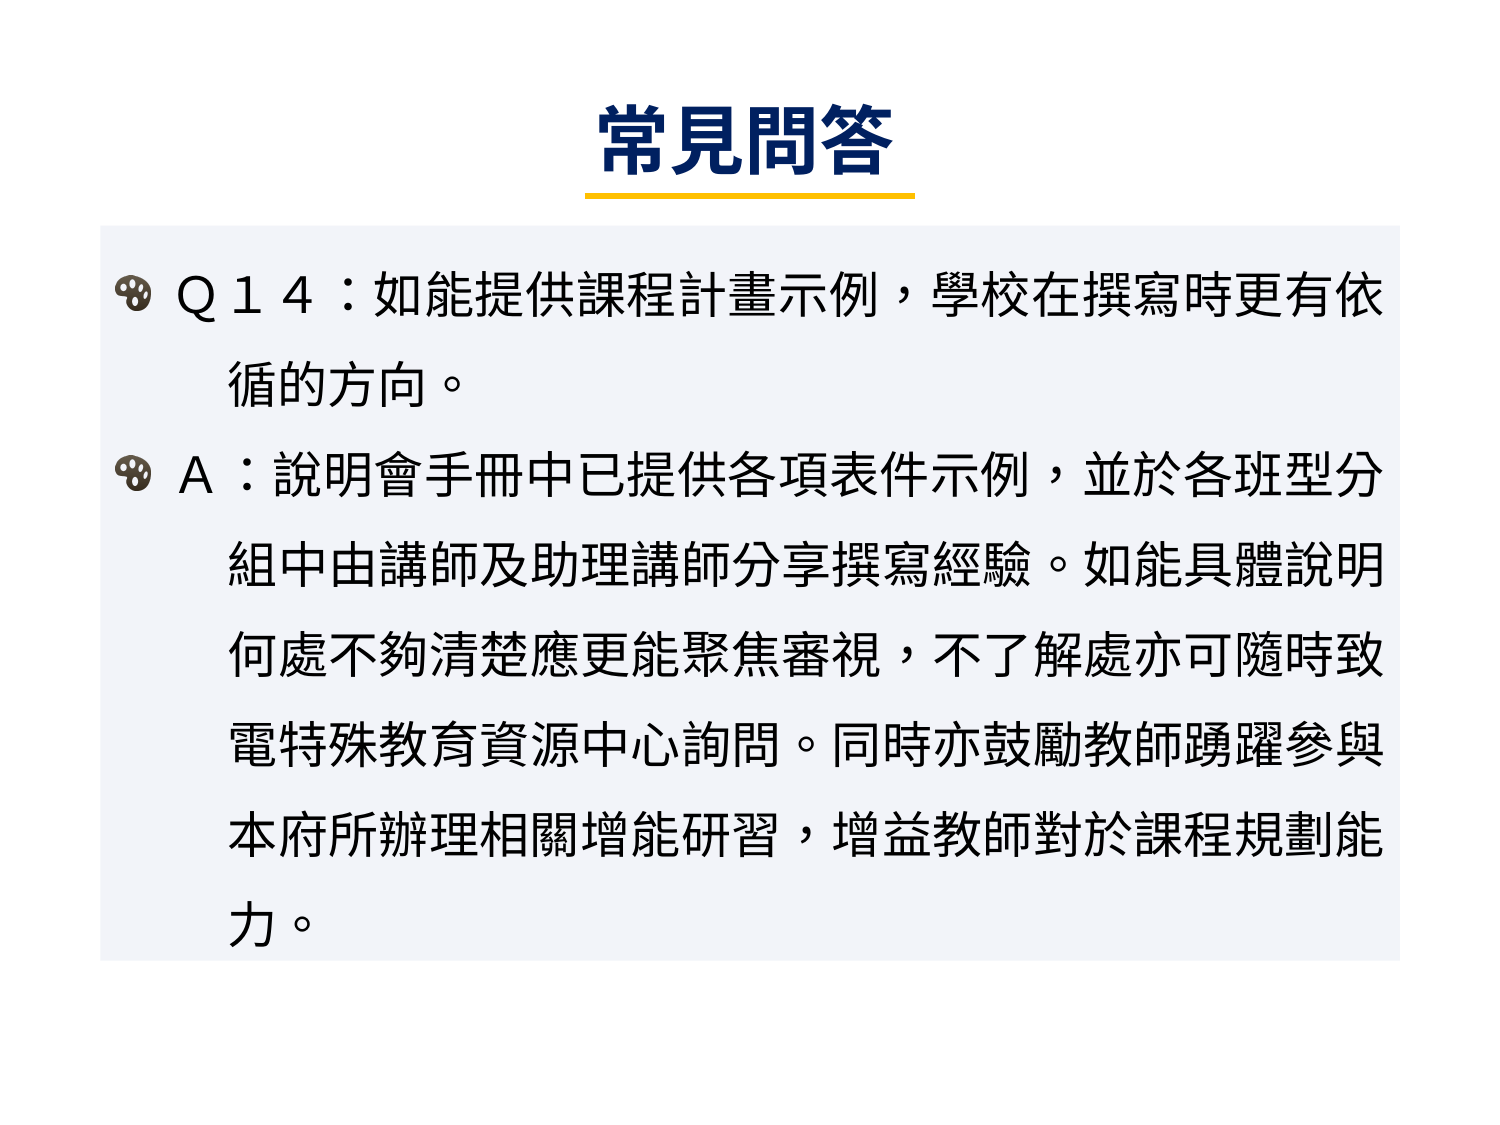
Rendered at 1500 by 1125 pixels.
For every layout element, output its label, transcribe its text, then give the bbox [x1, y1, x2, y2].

text_box Ｑ１４：如能提供課程計畫示例，學校在撰寫時更有依循的方向。 Ａ：說明會手冊中已提供各項表件示例，並於各班型分組中由講師及助理講師分享撰寫經驗。如能具體說明何處不夠清楚應更能聚焦審視，不了解處亦可隨時致電特殊教育資源中心詢問。同時亦鼓勵教師踴躍參與本府所辦理相關增能研習，增益教師對於課程規劃能力。 [100, 225, 1400, 877]
title 常見問答 [41, 45, 1447, 233]
